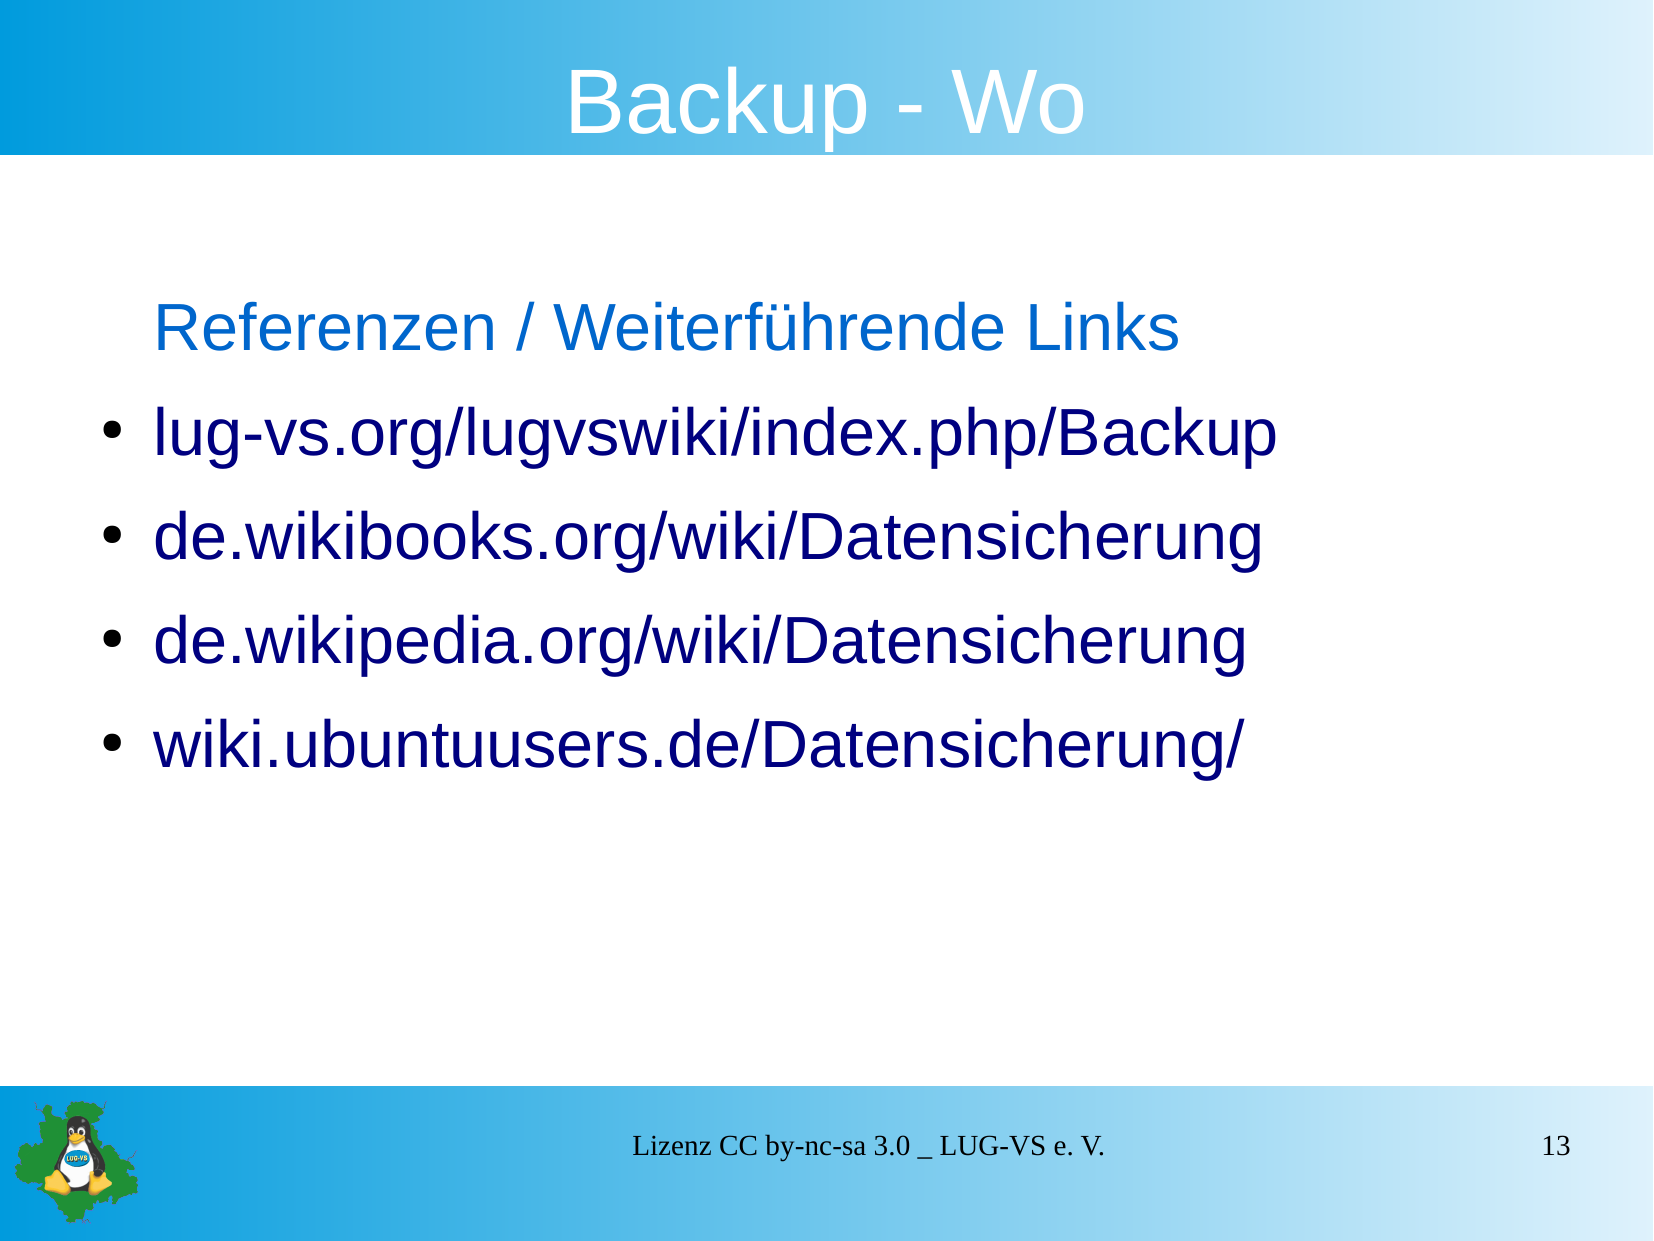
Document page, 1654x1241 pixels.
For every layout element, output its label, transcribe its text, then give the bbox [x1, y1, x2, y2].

title Backup - Wo [82, 49, 1571, 155]
picture [16, 1086, 142, 1241]
list Referenzen / Weiterführende Links lug-vs.org/lugvswiki/index.php/Backup de.wikibooks.org/wiki/Datensicherung de.wikipedia.org/wiki/Datensicherung wiki.ubuntuusers.de/Datensicherung/ [82, 290, 1571, 1010]
